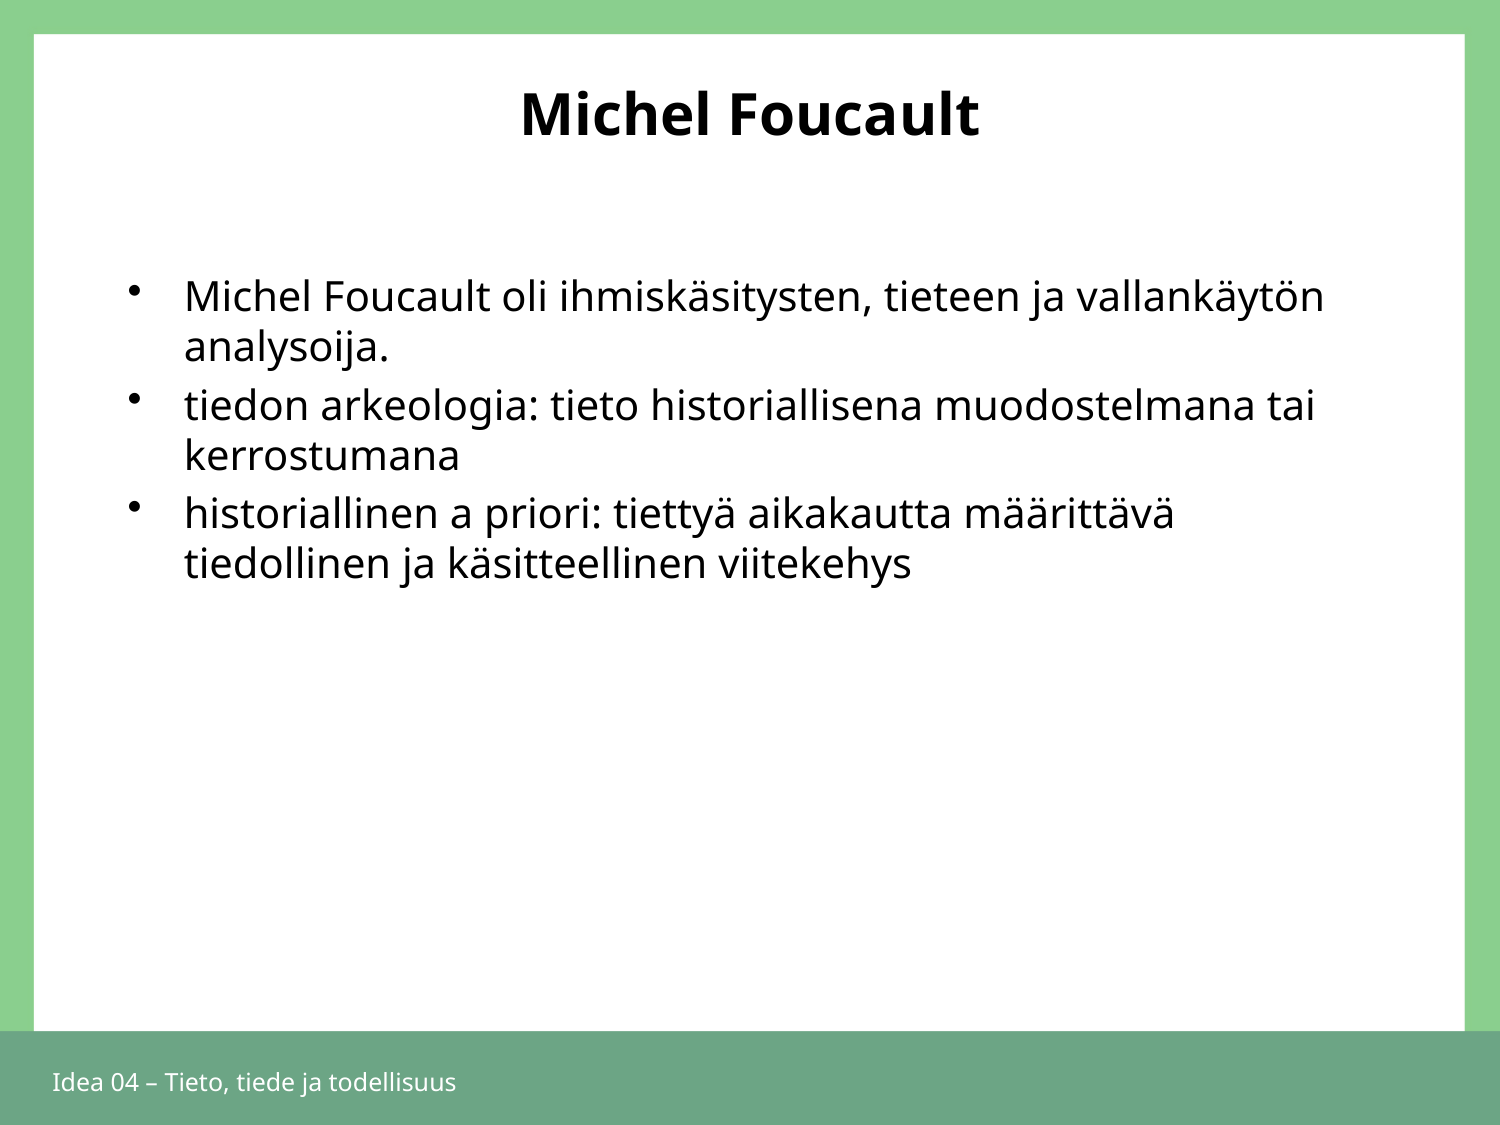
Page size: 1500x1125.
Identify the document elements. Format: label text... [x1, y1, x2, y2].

list Michel Foucault oli ihmiskäsitysten, tieteen ja vallankäytön analysoija. tiedon arkeologia: tieto historiallisena muodostelmana tai kerrostumana historiallinen a priori: tiettyä aikakautta määrittävä tiedollinen ja käsitteellinen viitekehys [112, 262, 1388, 1000]
title Michel Foucault [112, 37, 1388, 188]
picture [0, 0, 1500, 1125]
